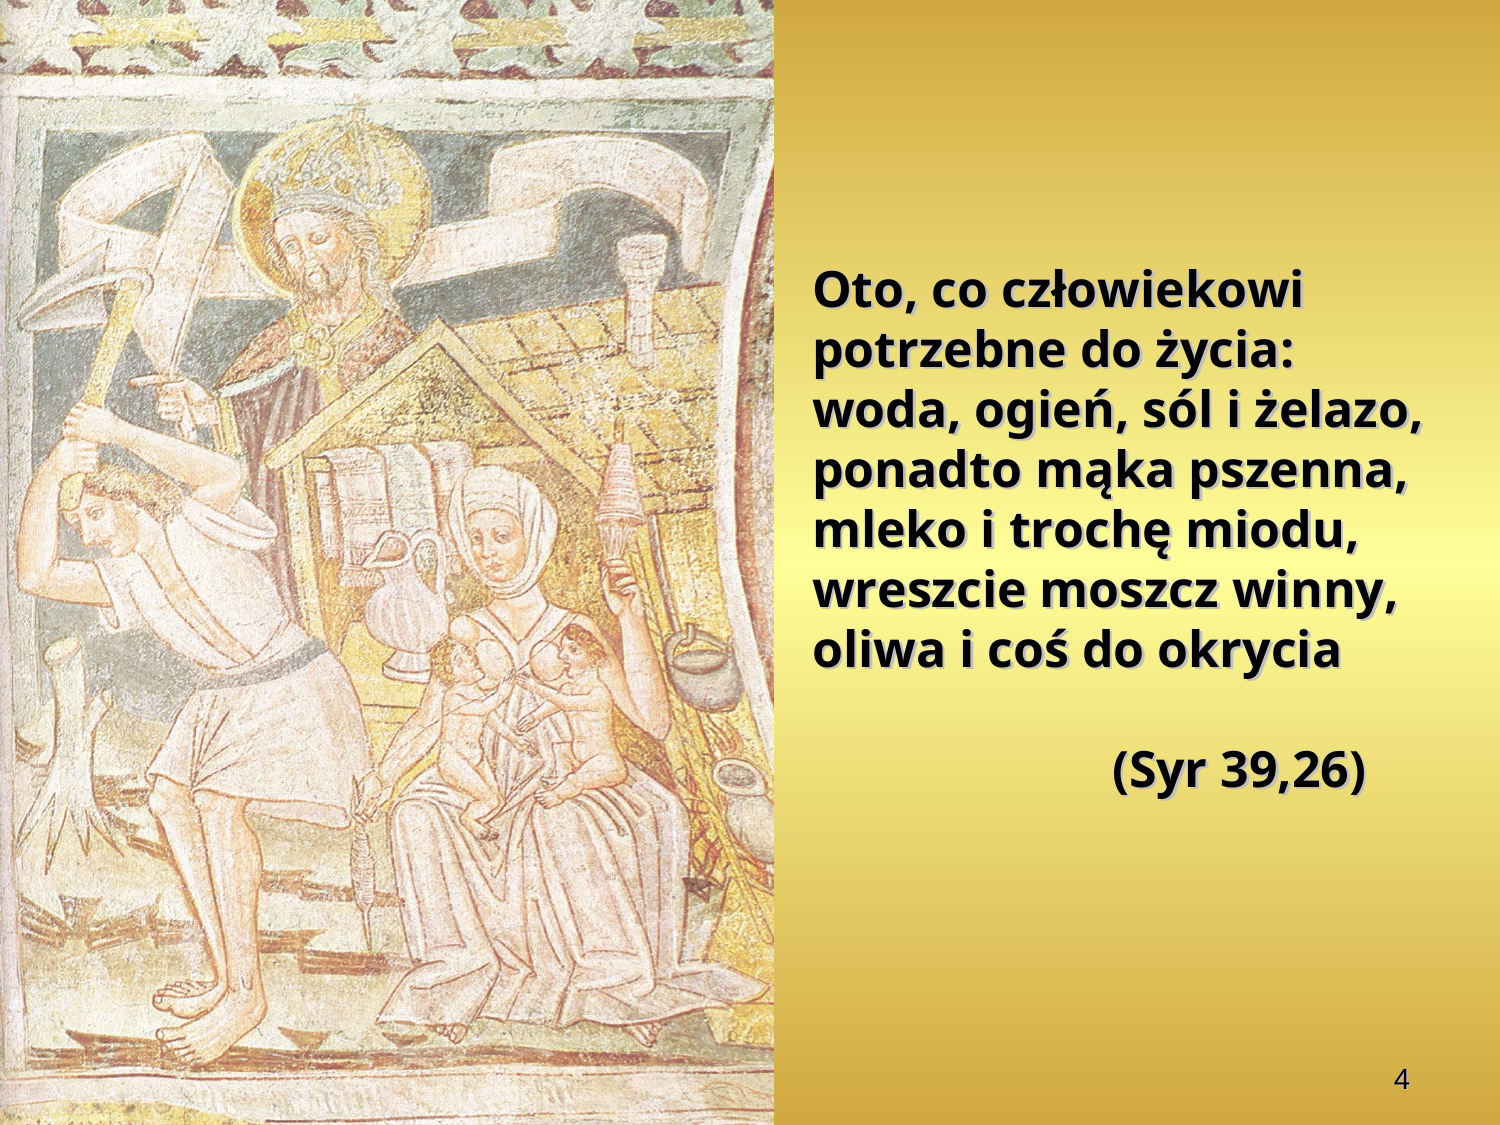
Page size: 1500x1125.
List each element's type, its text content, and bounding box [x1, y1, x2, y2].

title Oto, co człowiekowi potrzebne do życia: woda, ogień, sól i żelazo, ponadto mąka pszenna, mleko i trochę miodu, wreszcie moszcz winny, oliwa i coś do okrycia (Syr 39,26) [797, 90, 1471, 965]
text_box <numer> [1074, 1024, 1426, 1103]
picture [0, 0, 774, 1125]
